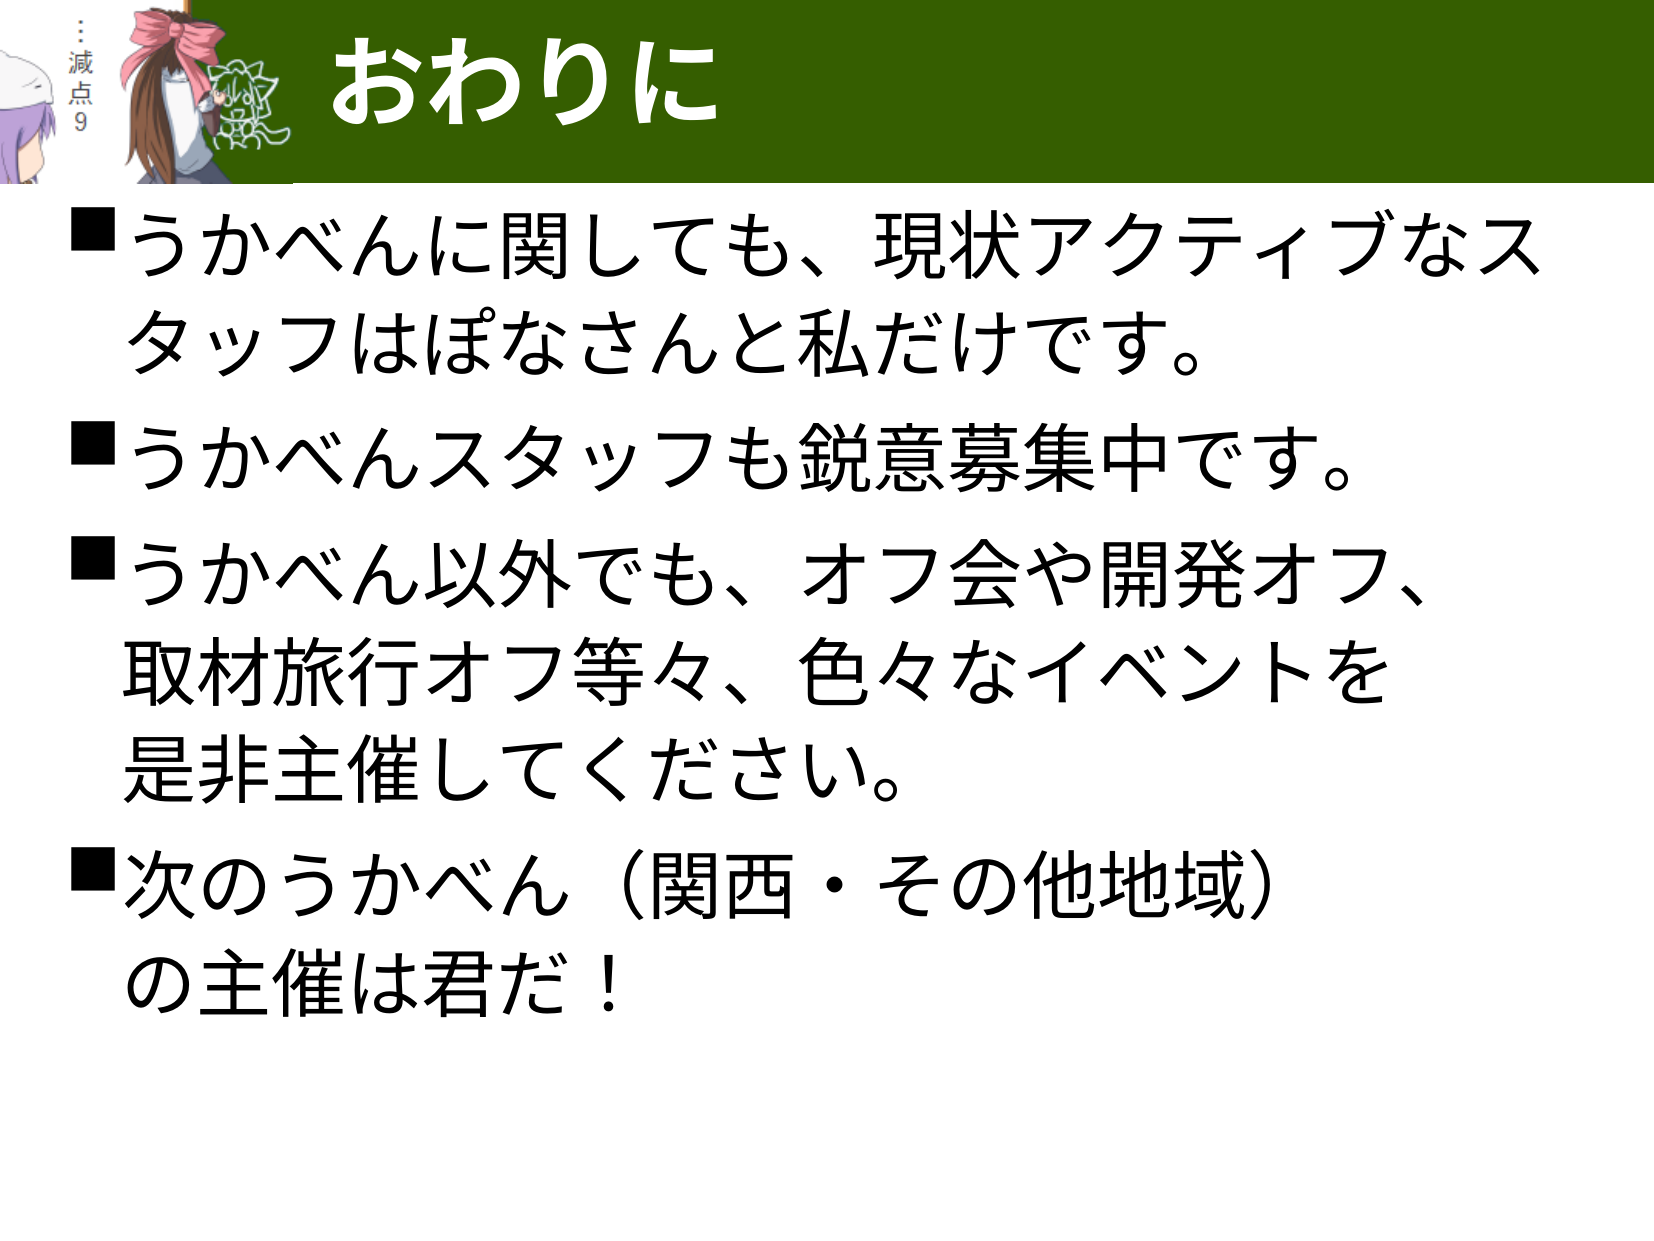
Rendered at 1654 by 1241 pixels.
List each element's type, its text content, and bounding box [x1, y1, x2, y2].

picture [0, 0, 293, 184]
list うかべんに関しても、現状アクティブなスタッフはぽなさんと私だけです。 うかべんスタッフも鋭意募集中です。 うかべん以外でも、オフ会や開発オフ、 取材旅行オフ等々、色々なイベントを 是非主催してください。 次のうかべん（関西・その他地域） の主催は君だ！ [65, 195, 1595, 1064]
title おわりに [325, 0, 1654, 168]
